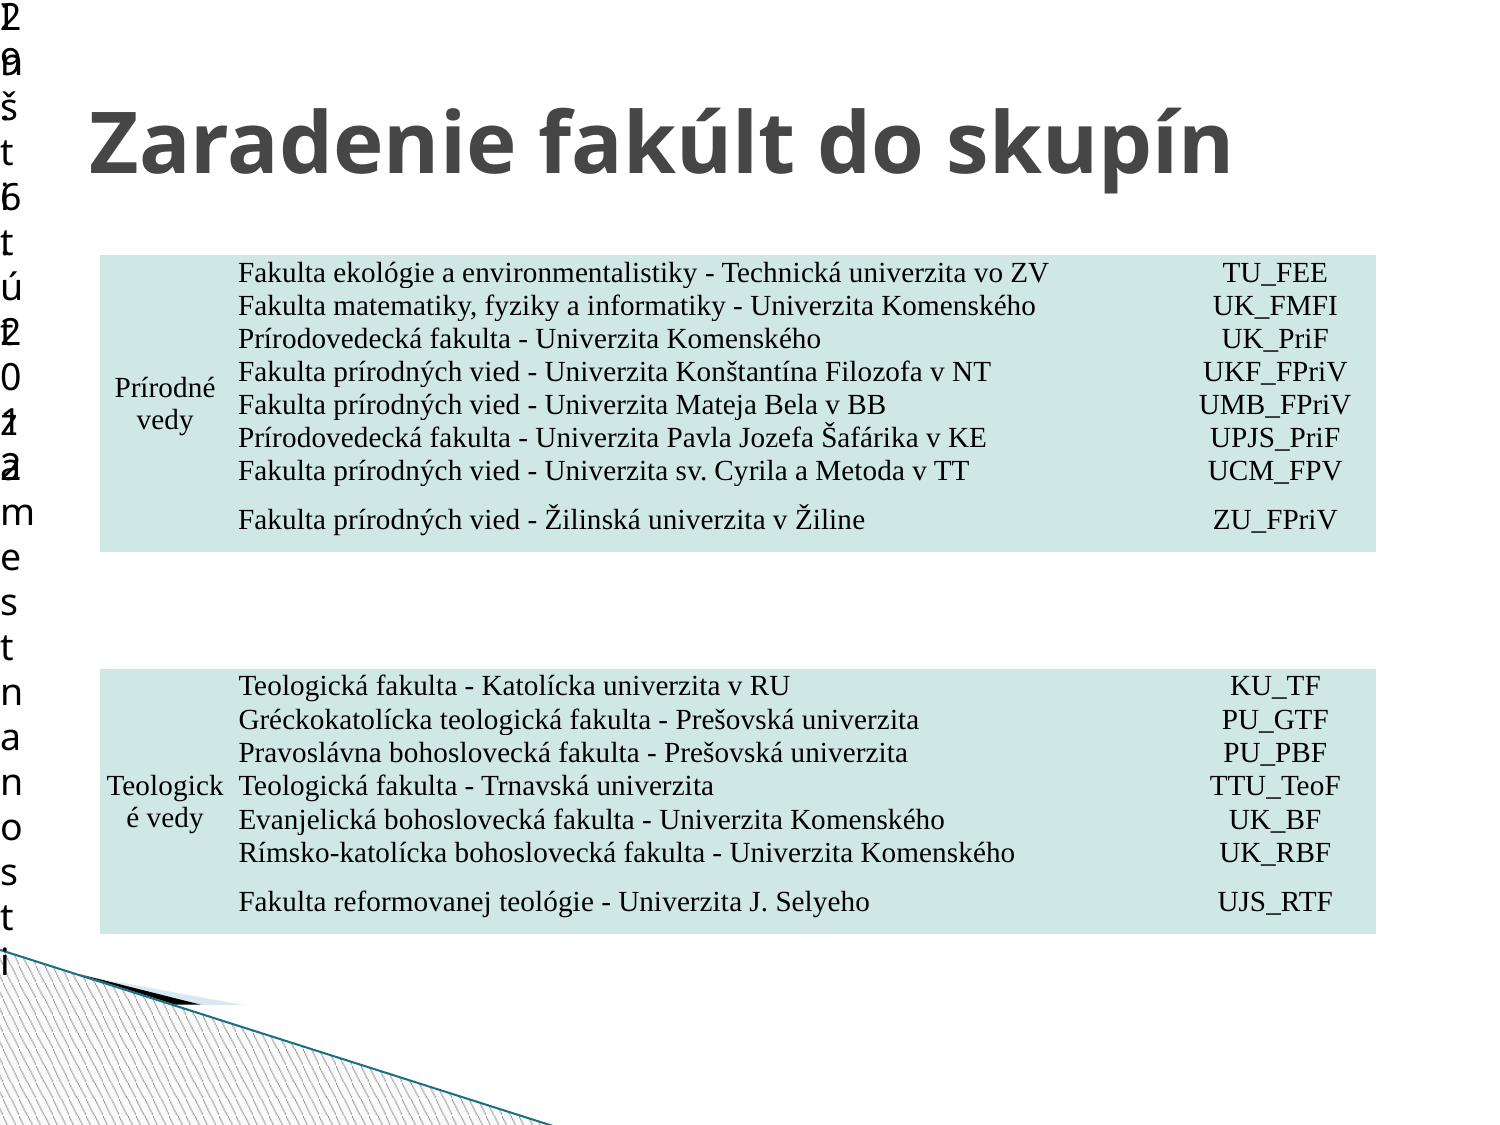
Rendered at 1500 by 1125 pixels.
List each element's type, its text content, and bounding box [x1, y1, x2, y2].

table_cell PU_GTF [1175, 702, 1376, 735]
table_cell Prírodovedecká fakulta - Univerzita Pavla Jozefa Šafárika v KE [230, 420, 1175, 453]
table_cell Fakulta prírodných vied - Univerzita Mateja Bela v BB [230, 387, 1175, 420]
table_cell UK_PriF [1175, 321, 1376, 354]
title Zaradenie fakúlt do skupín [75, 45, 1425, 233]
table_cell Rímsko-katolícka bohoslovecká fakulta - Univerzita Komenského [230, 835, 1175, 869]
table_cell TTU_TeoF [1175, 769, 1376, 802]
table_cell Pravoslávna bohoslovecká fakulta - Prešovská univerzita [230, 735, 1175, 769]
table_cell Fakulta matematiky, fyziky a informatiky - Univerzita Komenského [230, 288, 1175, 321]
table_header Teologická fakulta - Katolícka univerzita v RU [230, 669, 1175, 702]
table_cell UJS_RTF [1175, 869, 1376, 934]
table_header Fakulta ekológie a environmentalistiky - Technická univerzita vo ZV [230, 255, 1175, 288]
table_cell UK_FMFI [1175, 288, 1376, 321]
table_cell Gréckokatolícka teologická fakulta - Prešovská univerzita [230, 702, 1175, 735]
table_cell ZU_FPriV [1175, 486, 1376, 552]
table_cell PU_PBF [1175, 735, 1376, 769]
picture [0, 952, 543, 1125]
table_cell UPJS_PriF [1175, 420, 1376, 453]
table_cell UK_BF [1175, 802, 1376, 835]
table_cell Fakulta reformovanej teológie - Univerzita J. Selyeho [230, 869, 1175, 934]
table_cell UK_RBF [1175, 835, 1376, 869]
table_header Prírodné vedy [100, 255, 230, 552]
table_cell Teologická fakulta - Trnavská univerzita [230, 769, 1175, 802]
table_cell UMB_FPriV [1175, 387, 1376, 420]
table_cell Fakulta prírodných vied - Univerzita sv. Cyrila a Metoda v TT [230, 453, 1175, 486]
table_cell Fakulta prírodných vied - Žilinská univerzita v Žiline [230, 486, 1175, 552]
table_cell UKF_FPriV [1175, 354, 1376, 387]
table_header KU_TF [1175, 669, 1376, 702]
table_header Teologické vedy [100, 669, 230, 934]
table_cell Fakulta prírodných vied - Univerzita Konštantína Filozofa v NT [230, 354, 1175, 387]
table_header TU_FEE [1175, 255, 1376, 288]
table_cell UCM_FPV [1175, 453, 1376, 486]
table_cell Evanjelická bohoslovecká fakulta - Univerzita Komenského [230, 802, 1175, 835]
table_cell Prírodovedecká fakulta - Univerzita Komenského [230, 321, 1175, 354]
